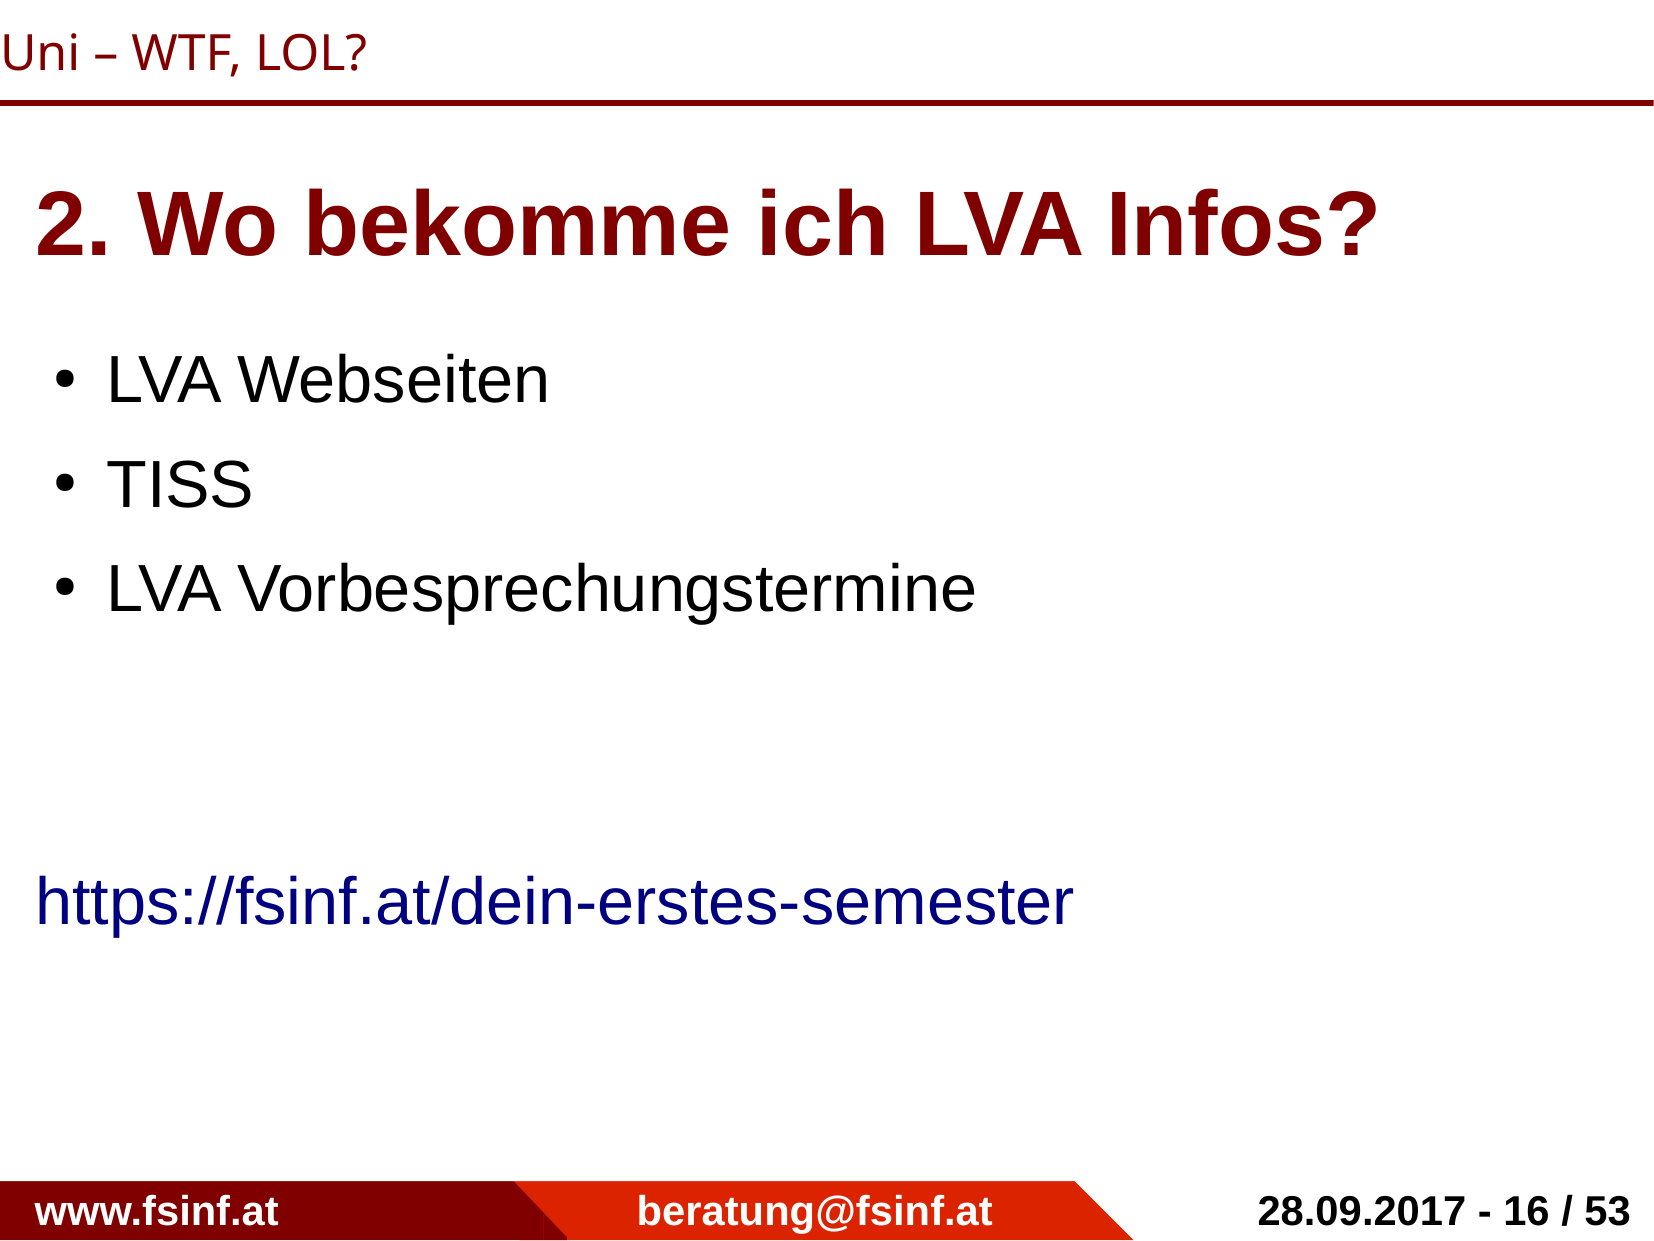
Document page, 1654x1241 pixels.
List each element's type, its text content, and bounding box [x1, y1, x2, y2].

title 2. Wo bekomme ich LVA Infos? [35, 120, 1619, 328]
list LVA Webseiten TISS LVA Vorbesprechungstermine https://fsinf.at/dein-erstes-semester [35, 342, 1571, 1162]
